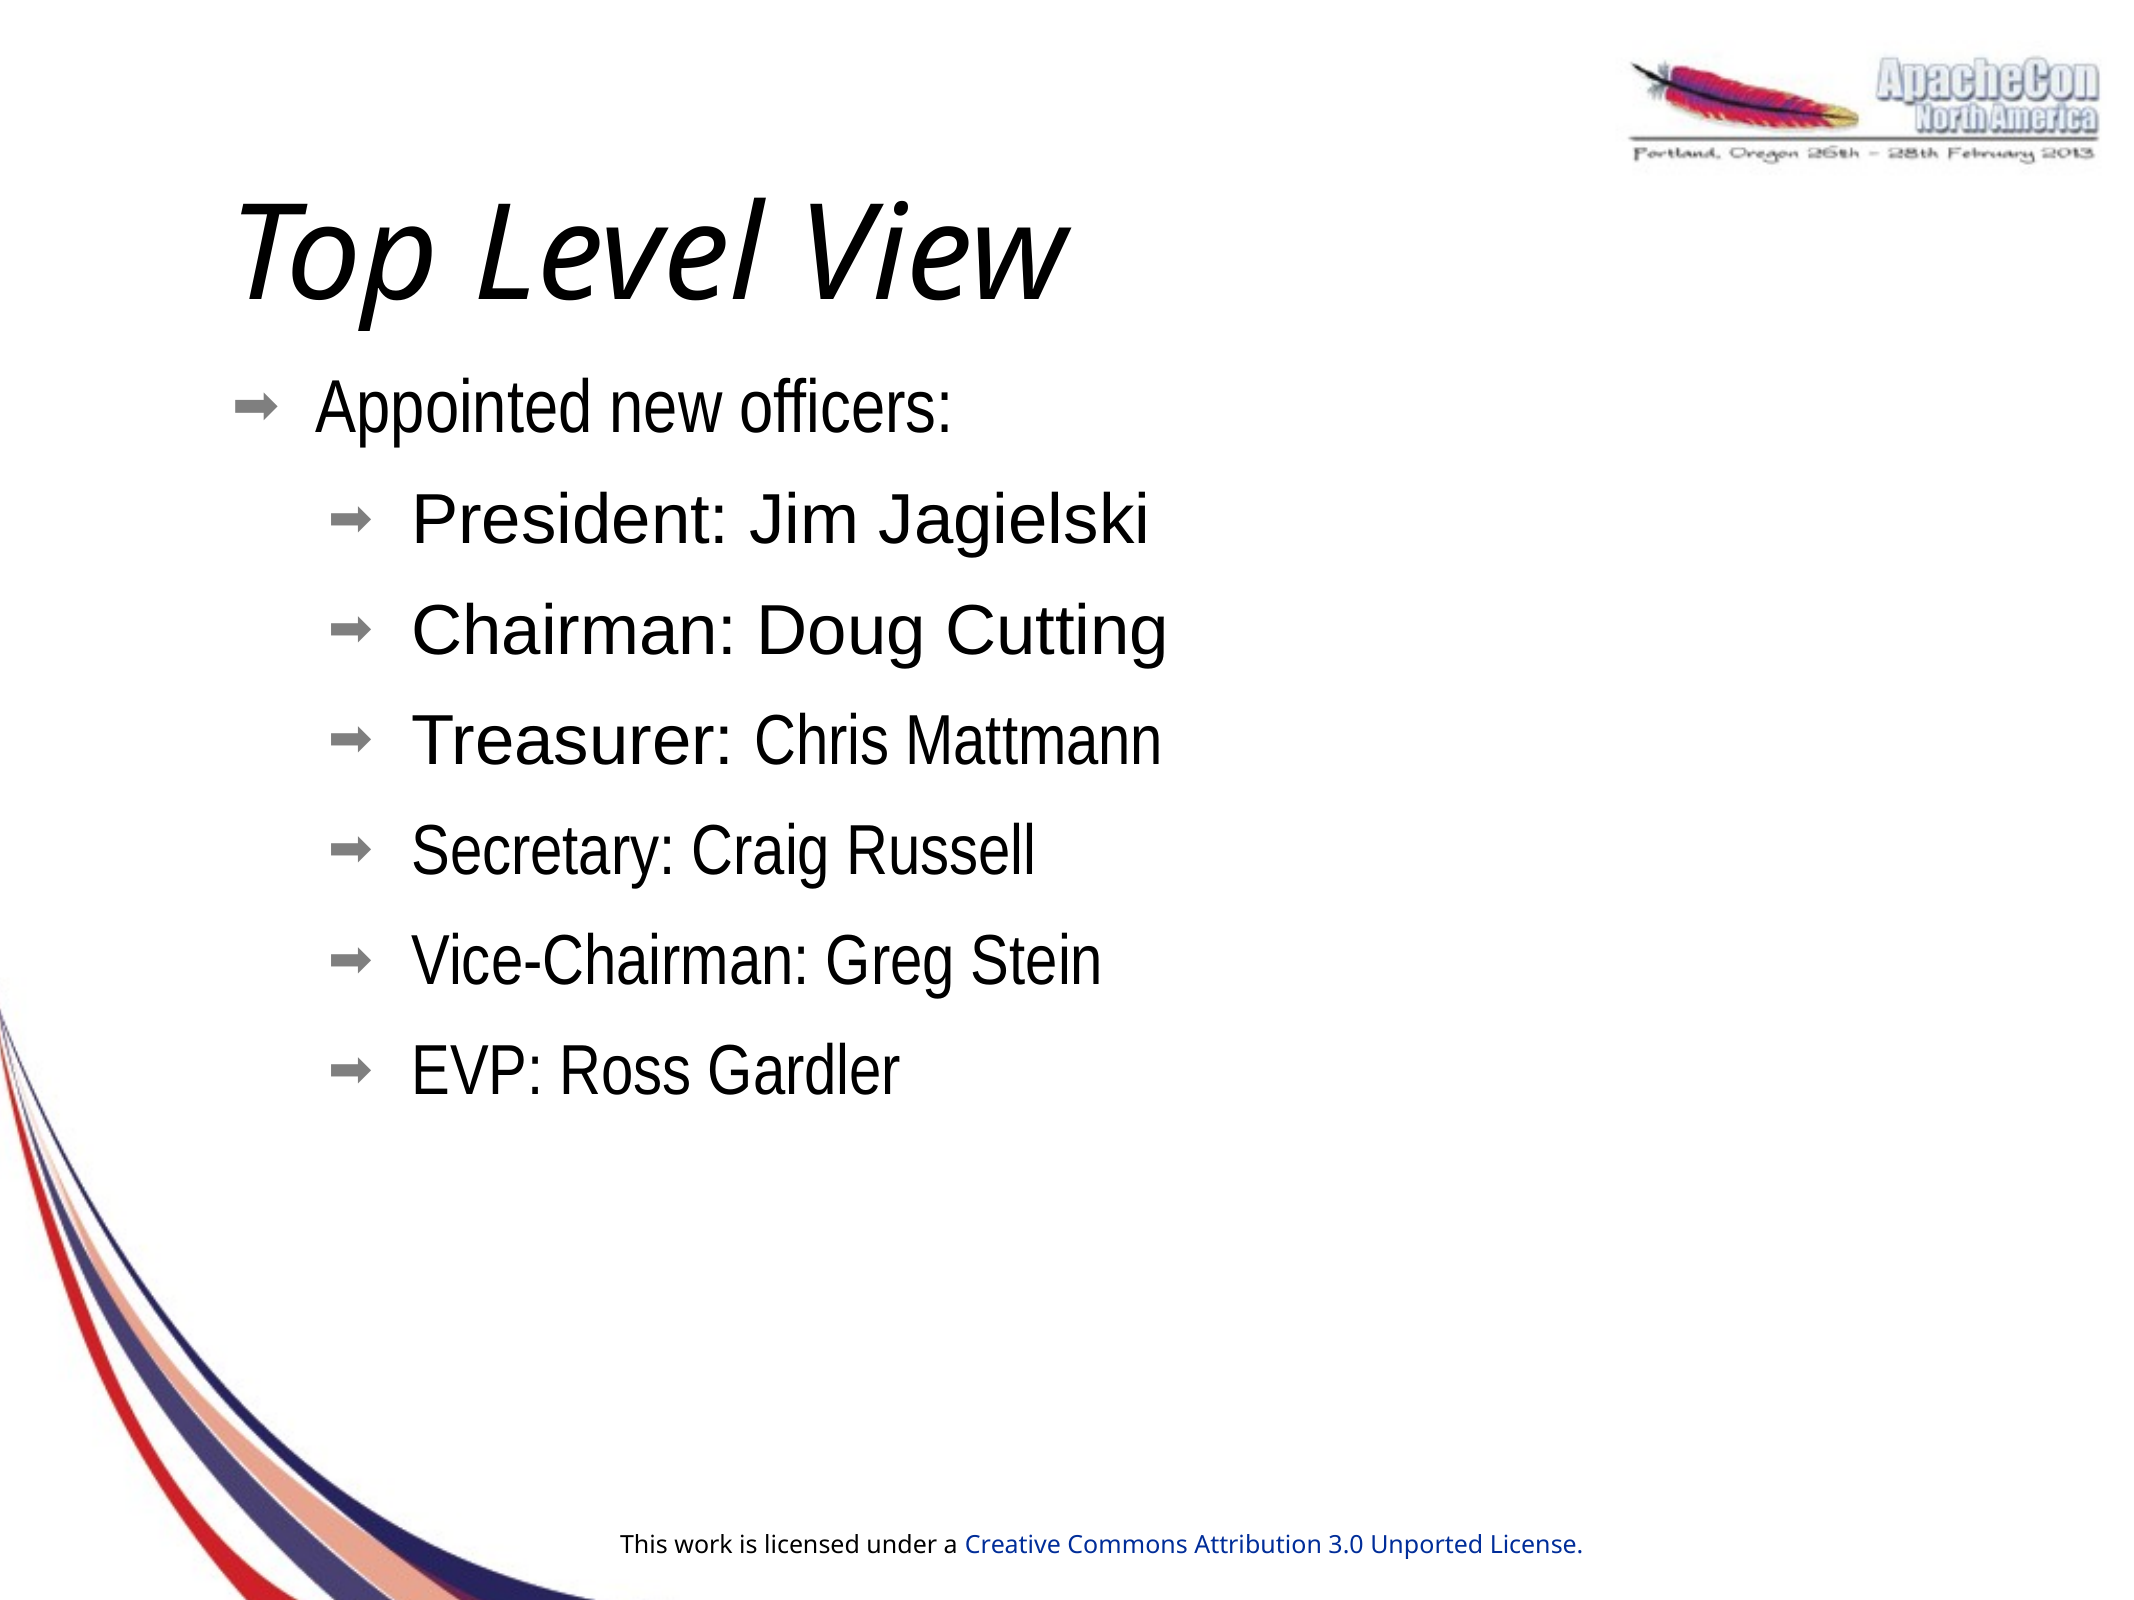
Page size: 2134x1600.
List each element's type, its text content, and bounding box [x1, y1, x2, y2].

text_box This work is licensed under a Creative Commons Attribution 3.0 Unported License. [472, 1533, 1733, 1574]
list Appointed new officers: President: Jim Jagielski Chairman: Doug Cutting Treasurer: Chris Mattmann Secretary: Craig Russell Vice-Chairman: Greg Stein EVP: Ross Gardler [228, 365, 1981, 1533]
title Top Level View [229, 143, 1982, 366]
picture [0, 8, 2127, 1600]
